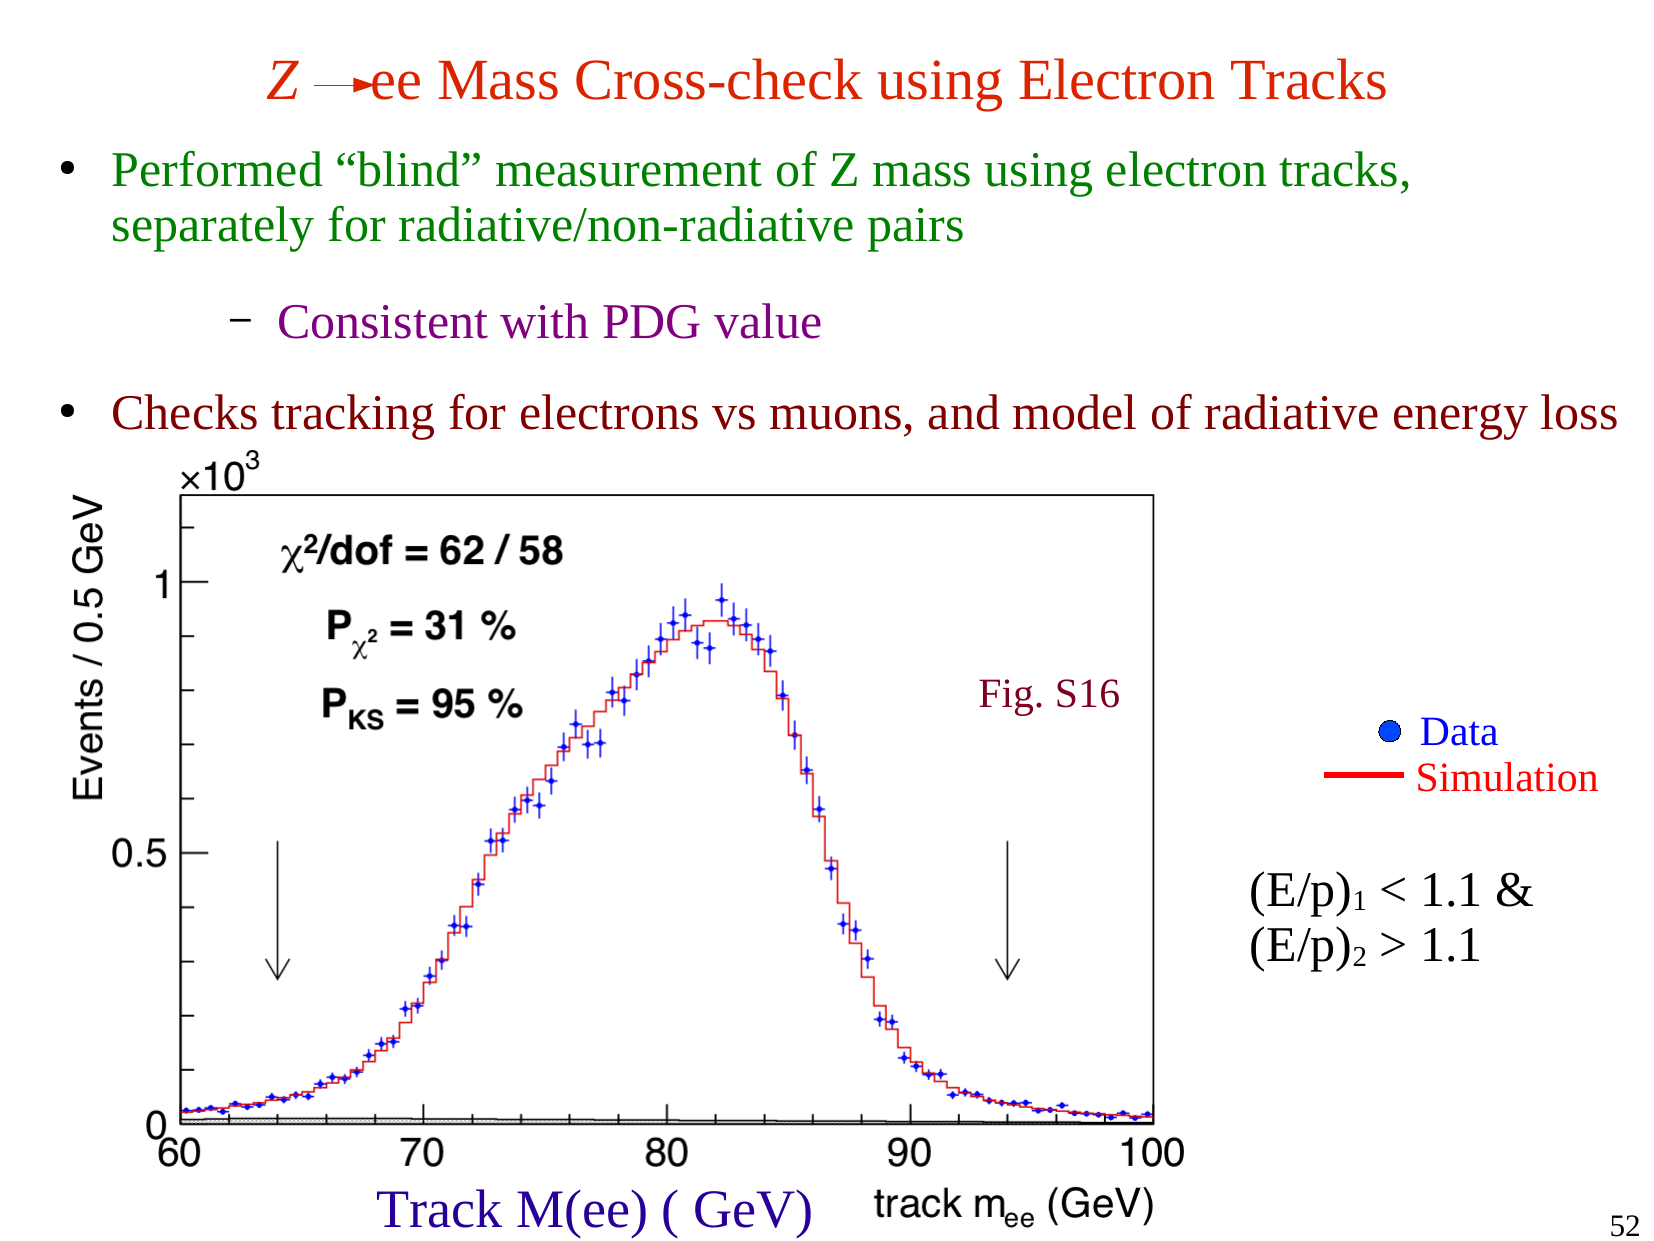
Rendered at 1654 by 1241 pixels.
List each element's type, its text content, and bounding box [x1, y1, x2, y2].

text_box (E/p)1 < 1.1 & (E/p)2 > 1.1 [1249, 862, 1535, 1006]
text_box Fig. S16 [978, 670, 1120, 717]
text_box Simulation [1415, 754, 1636, 815]
list Performed “blind” measurement of Z mass using electron tracks, separately for radiative/non-radiative pairs Consistent with PDG value Checks tracking for electrons vs muons, and model of radiative energy loss [40, 141, 1624, 461]
picture [18, 441, 1200, 1241]
text_box [1378, 720, 1401, 742]
title Z ee Mass Cross-check using Electron Tracks [121, 26, 1534, 133]
text_box Track M(ee) ( GeV) [376, 1179, 851, 1241]
text_box Data [1420, 708, 1519, 754]
